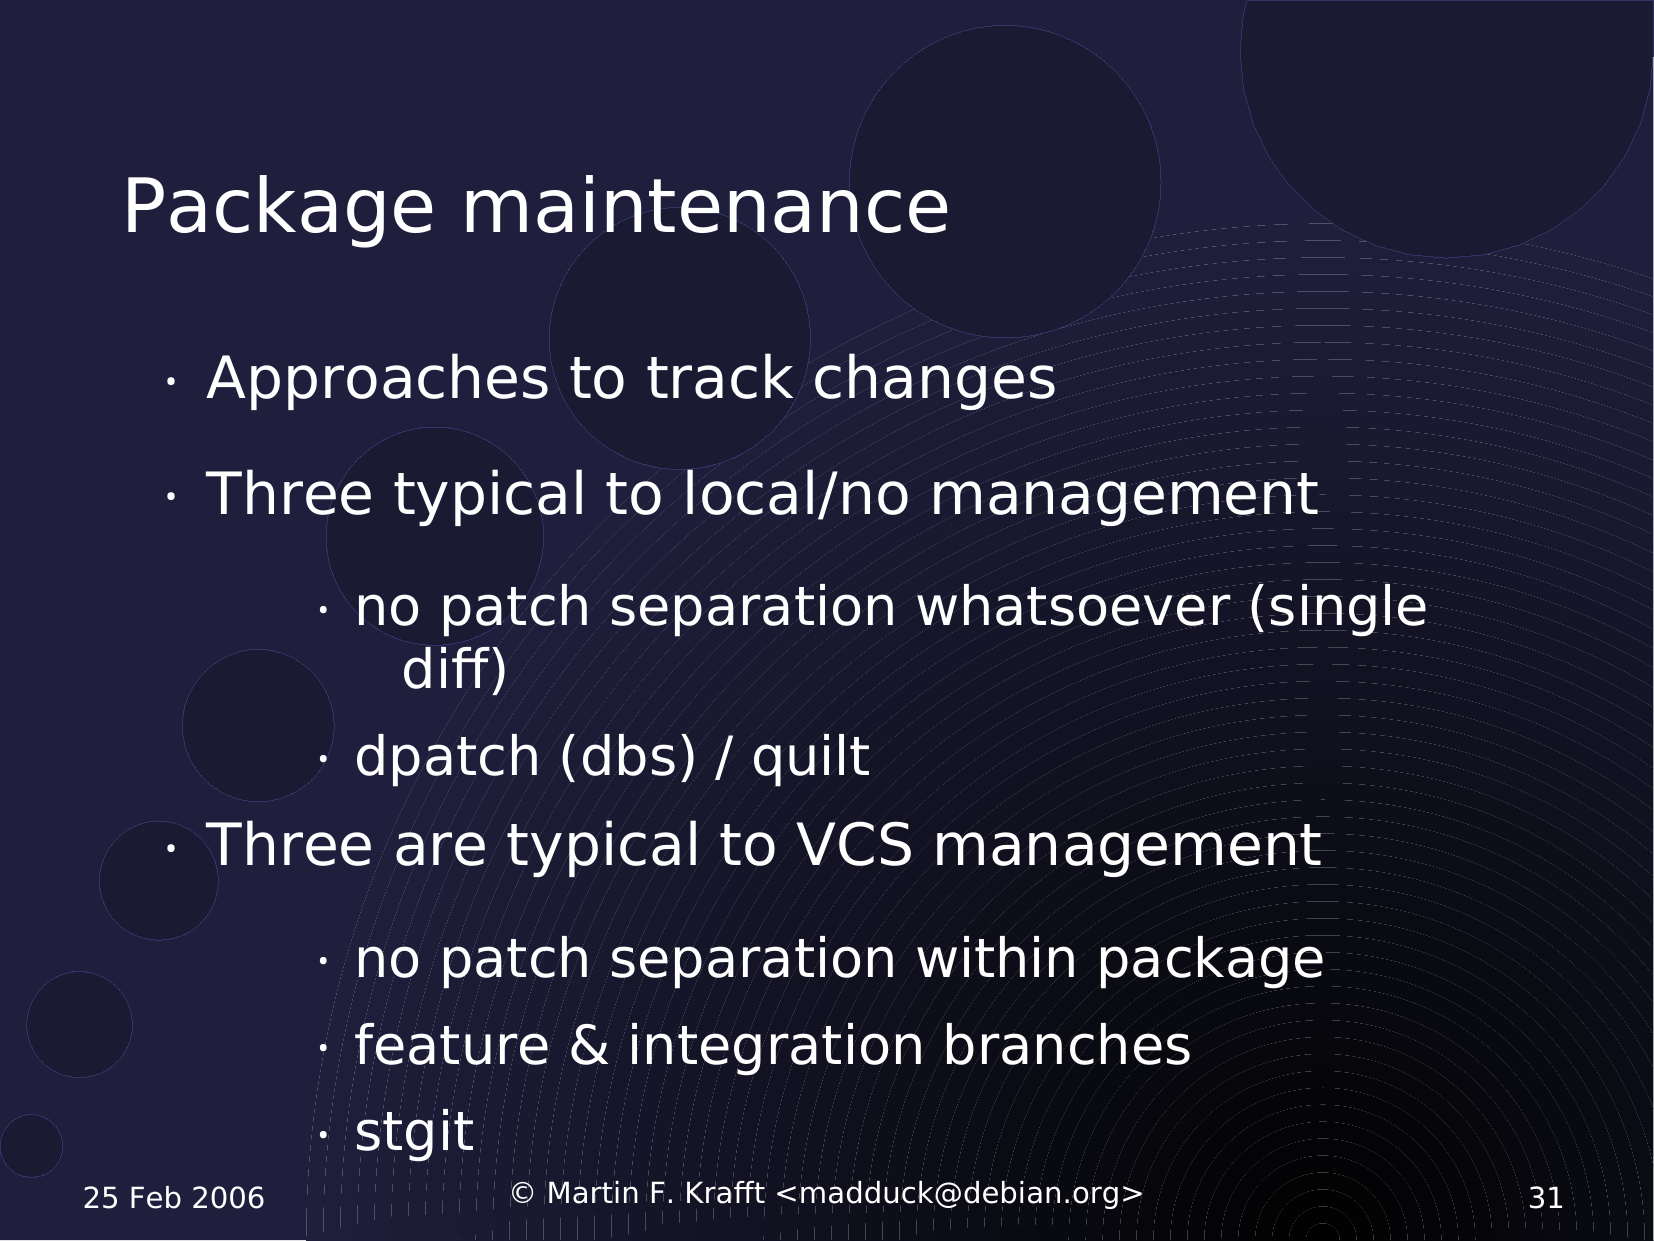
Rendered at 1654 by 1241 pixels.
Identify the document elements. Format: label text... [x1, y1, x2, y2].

title Package maintenance [121, 102, 1534, 311]
list Approaches to track changes Three typical to local/no management no patch separation whatsoever (single diff) dpatch (dbs) / quilt Three are typical to VCS management no patch separation within package feature & integration branches stgit [118, 344, 1534, 1127]
